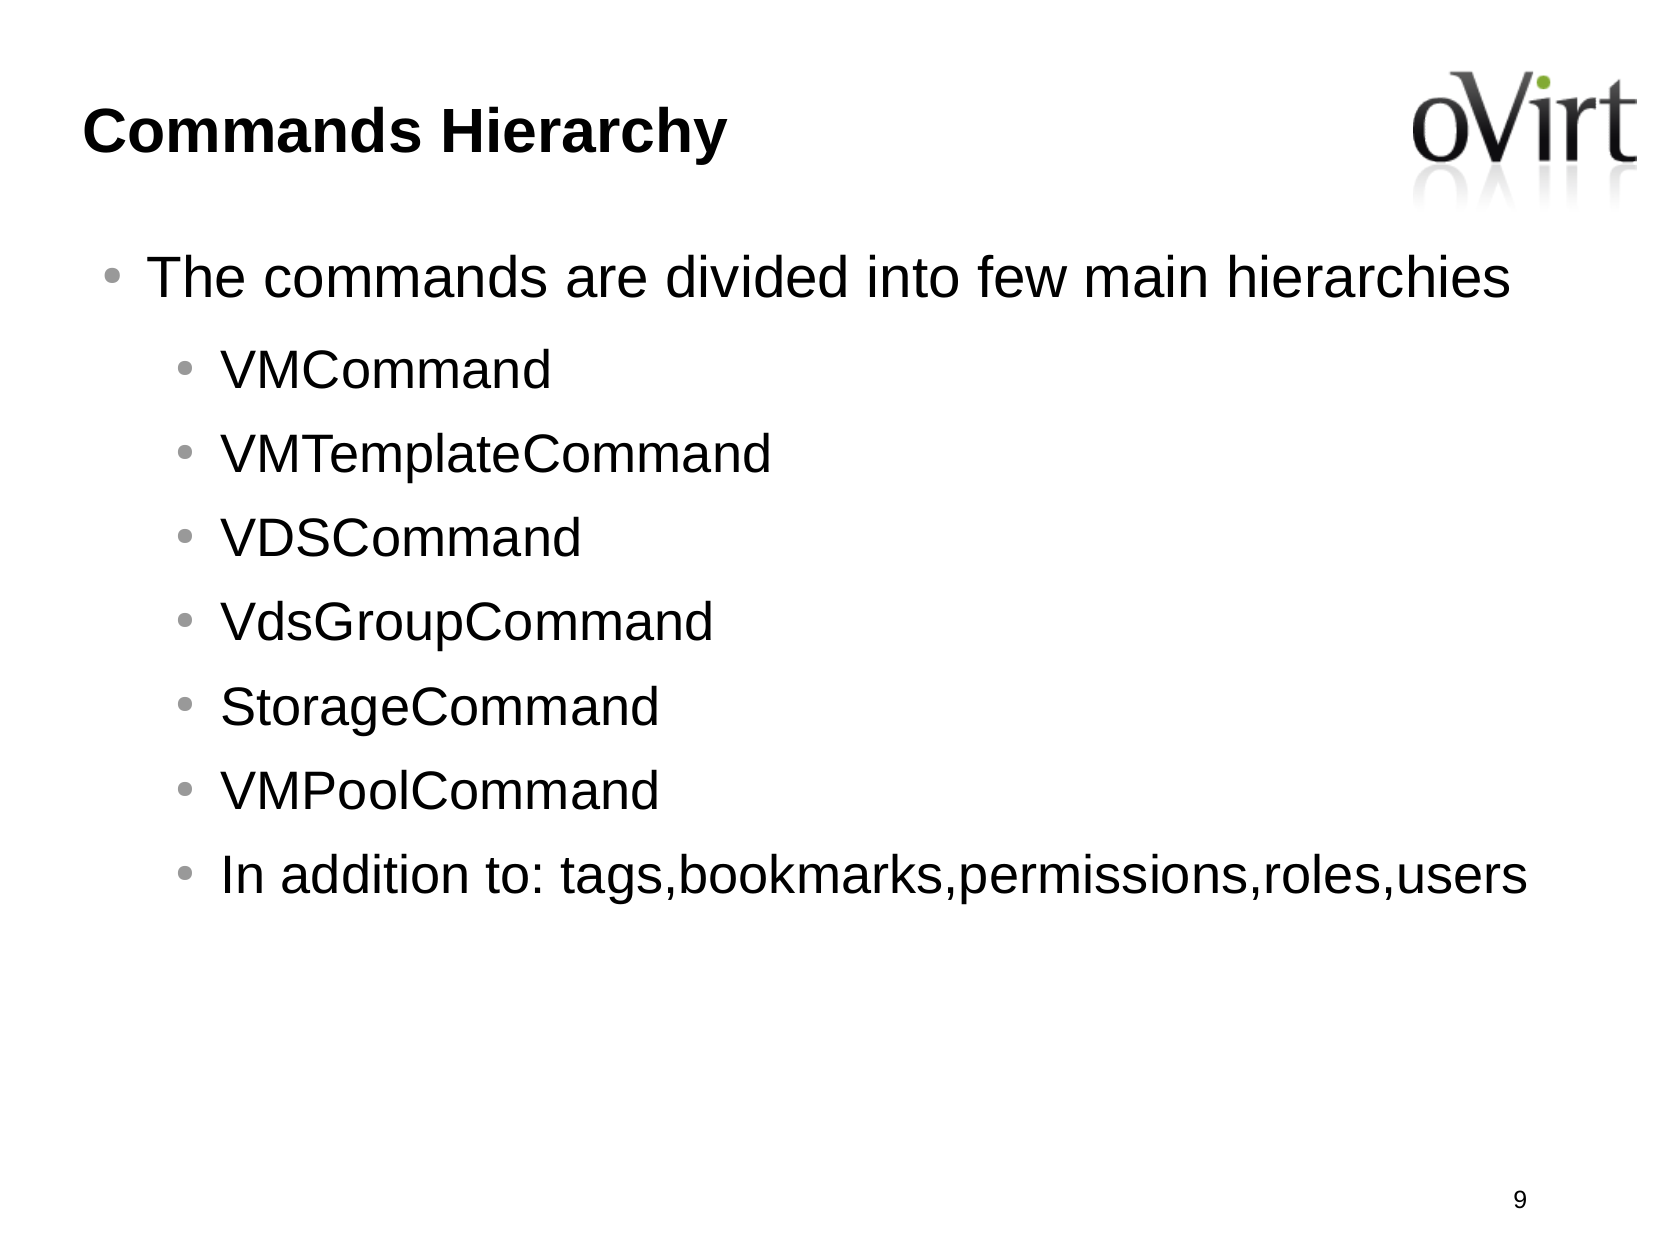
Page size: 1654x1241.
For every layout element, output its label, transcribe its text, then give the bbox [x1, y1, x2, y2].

picture [1413, 63, 1637, 212]
list The commands are divided into few main hierarchies VMCommand VMTemplateCommand VDSCommand VdsGroupCommand StorageCommand VMPoolCommand In addition to: tags,bookmarks,permissions,roles,users [86, 244, 1576, 1039]
title Commands Hierarchy [82, 37, 1303, 226]
